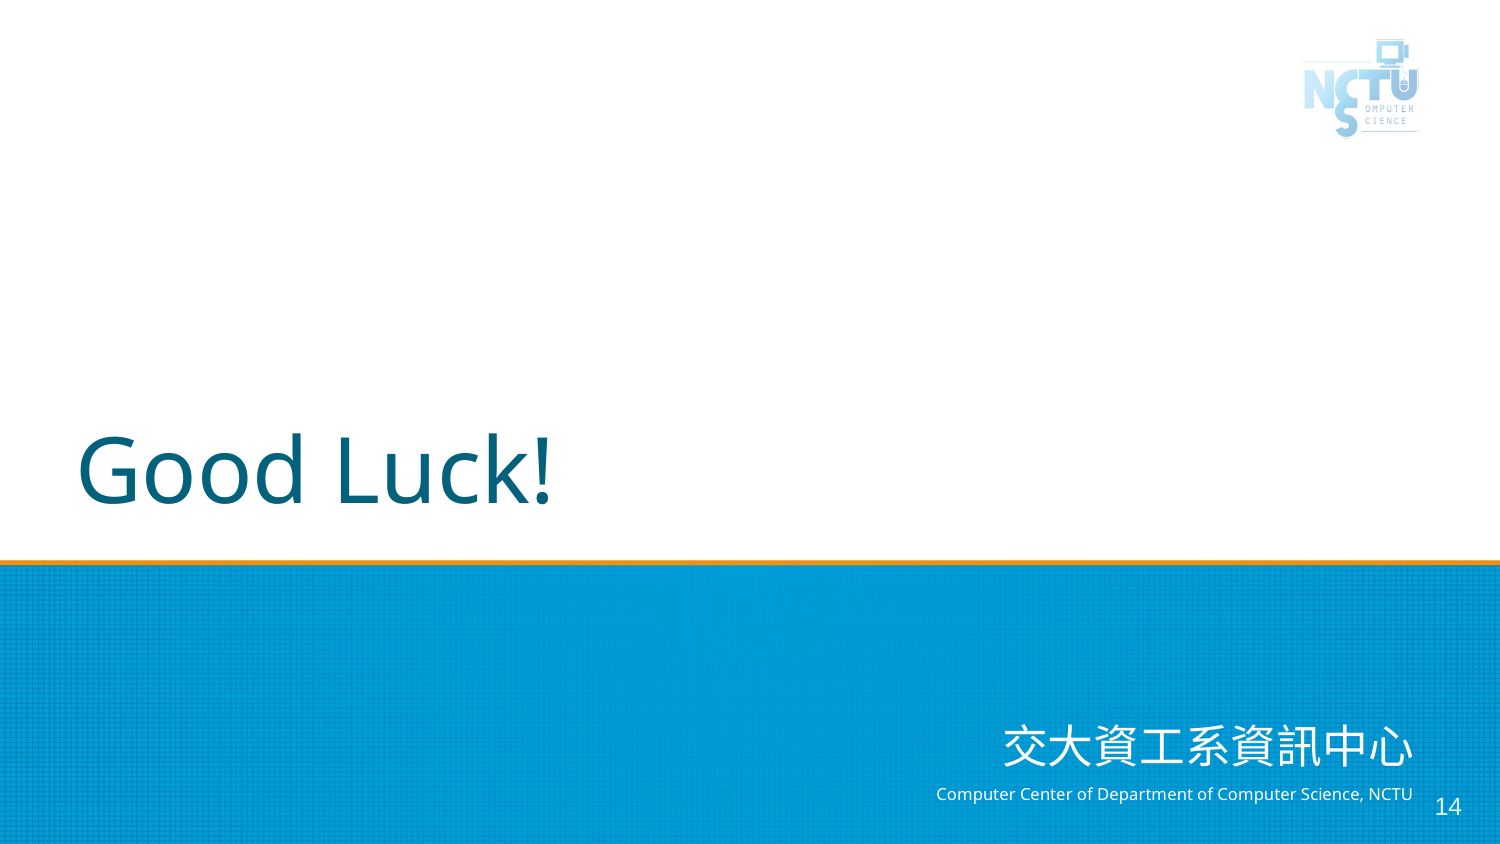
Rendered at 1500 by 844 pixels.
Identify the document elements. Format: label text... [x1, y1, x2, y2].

title Good Luck! [75, 380, 1425, 522]
slide_number <number> [1403, 779, 1494, 844]
picture [0, 0, 1500, 566]
